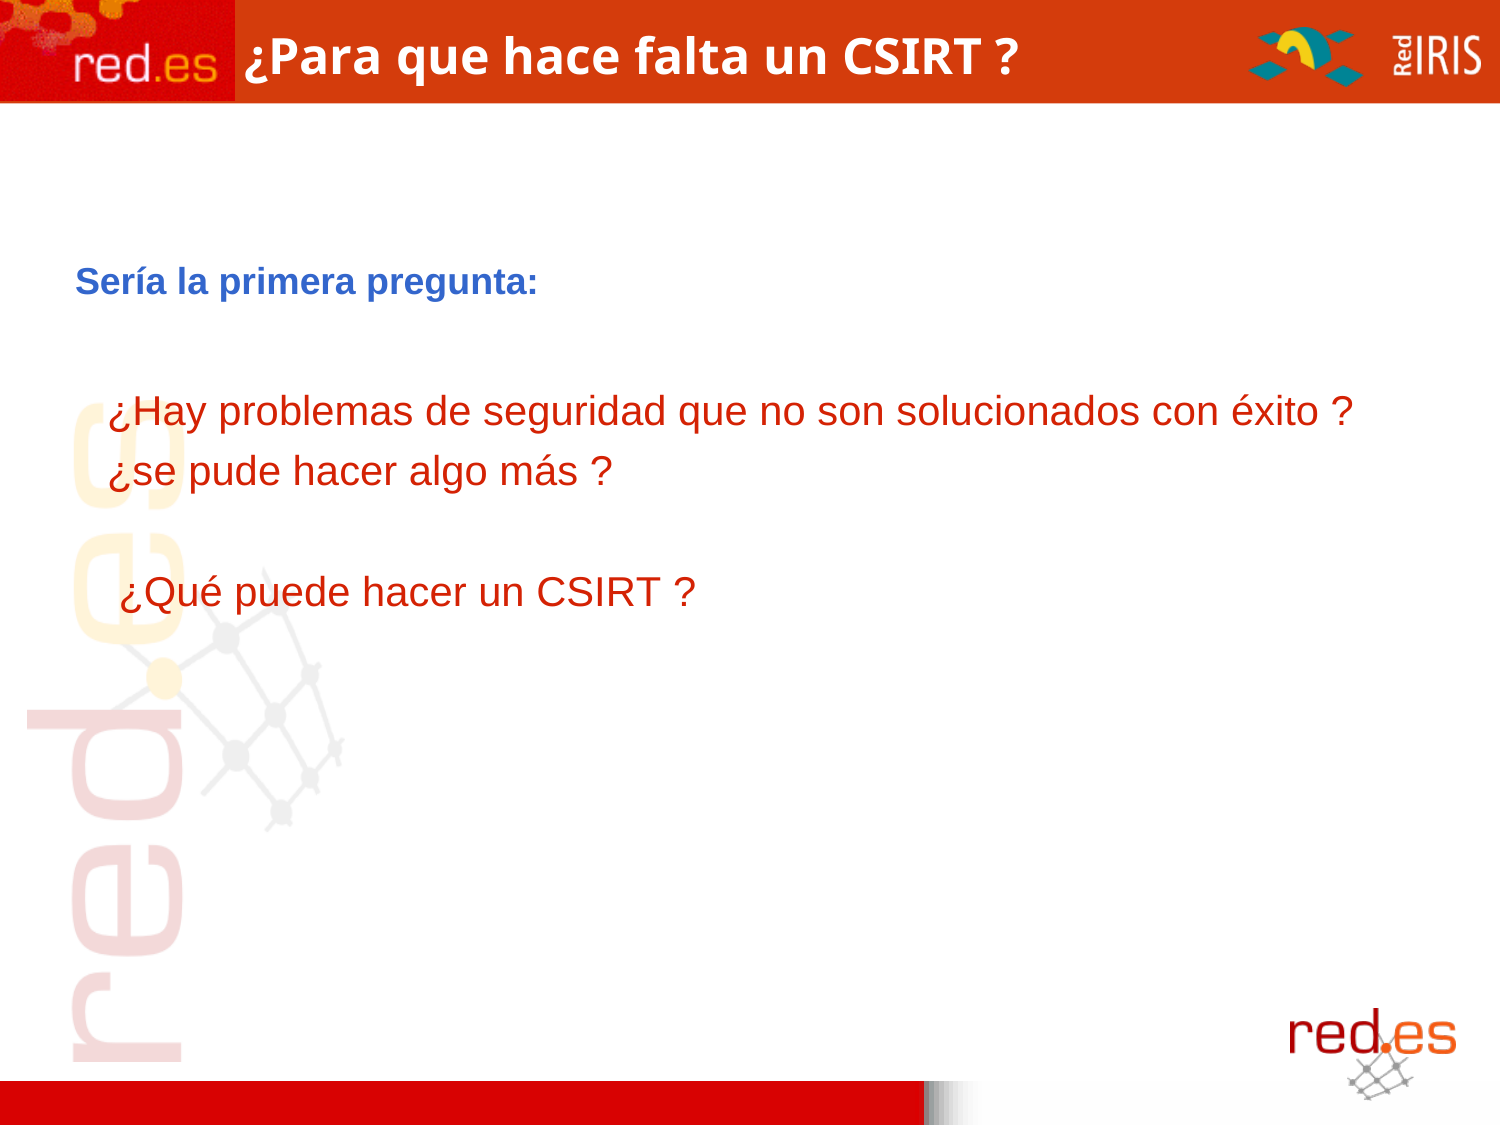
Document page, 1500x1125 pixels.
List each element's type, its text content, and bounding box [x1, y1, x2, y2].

picture [0, 0, 235, 101]
title ¿Para que hace falta un CSIRT ? [244, 0, 1412, 121]
list Sería la primera pregunta: ¿Hay problemas de seguridad que no son solucionados con éxito ? ¿se pude hacer algo más ? ¿Qué puede hacer un CSIRT ? [75, 262, 1426, 1006]
picture [27, 400, 345, 1062]
picture [0, 1008, 1500, 1125]
picture [1412, 27, 1481, 87]
